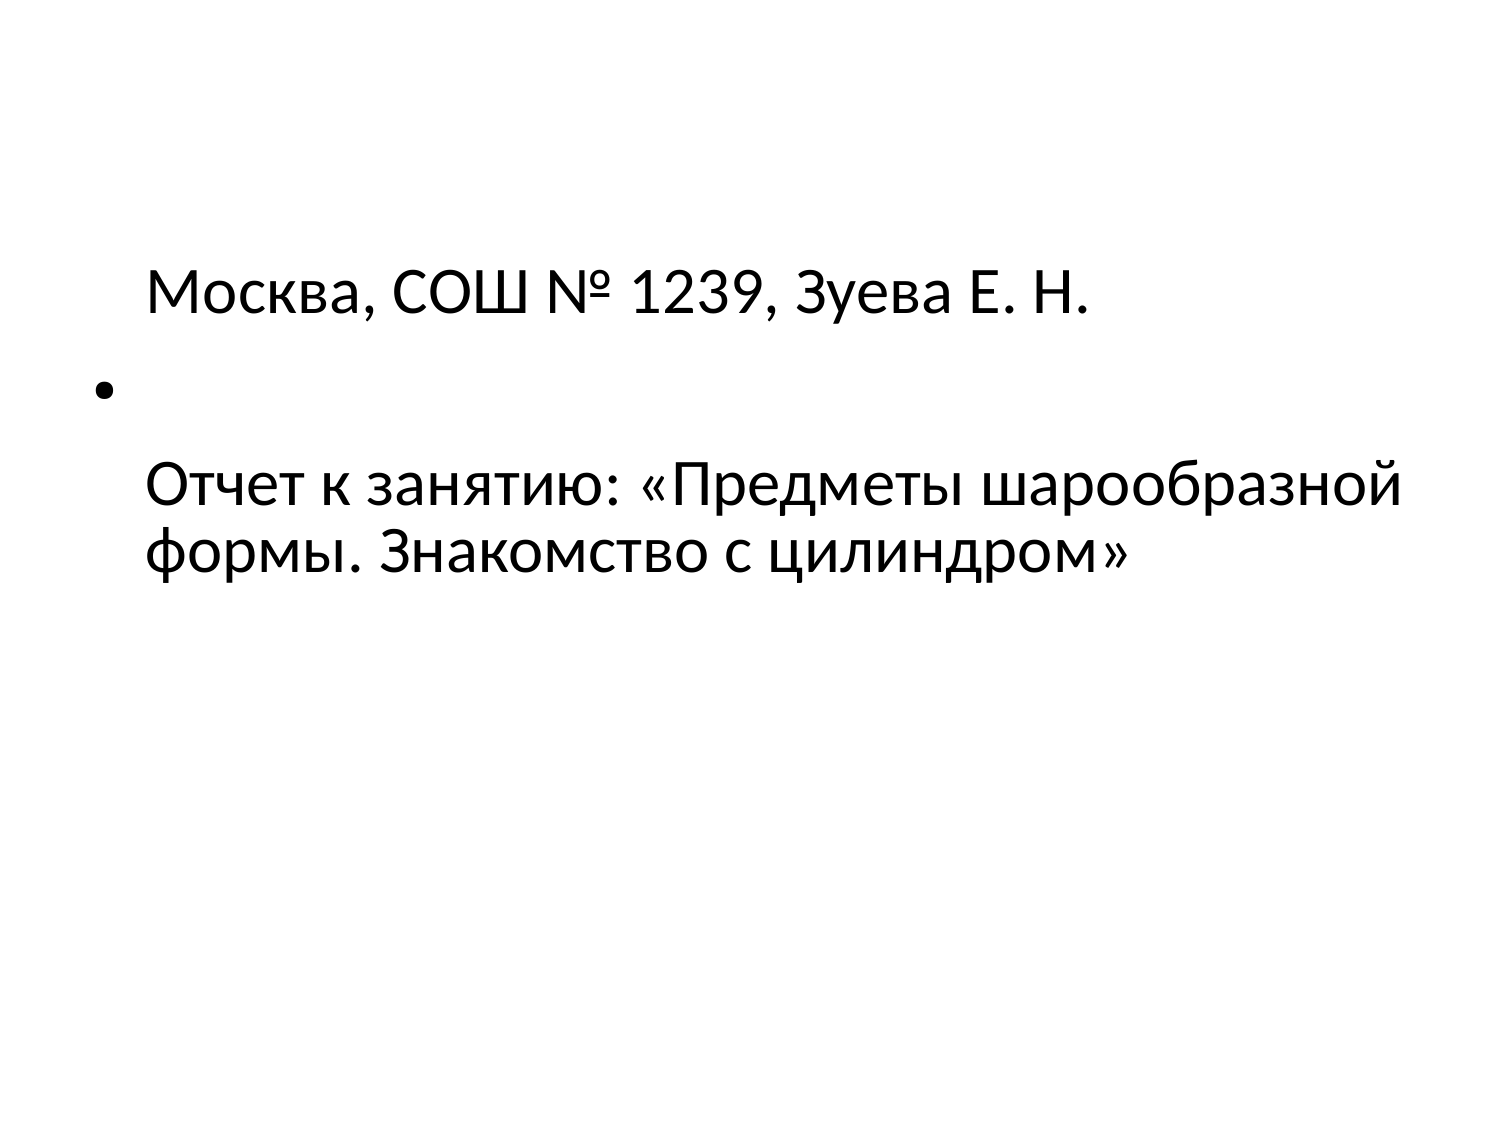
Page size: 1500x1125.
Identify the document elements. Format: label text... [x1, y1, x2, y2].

list Москва, СОШ № 1239, Зуева Е. Н. Отчет к занятию: «Предметы шарообразной формы. Знакомство с цилиндром» [75, 263, 1425, 1006]
